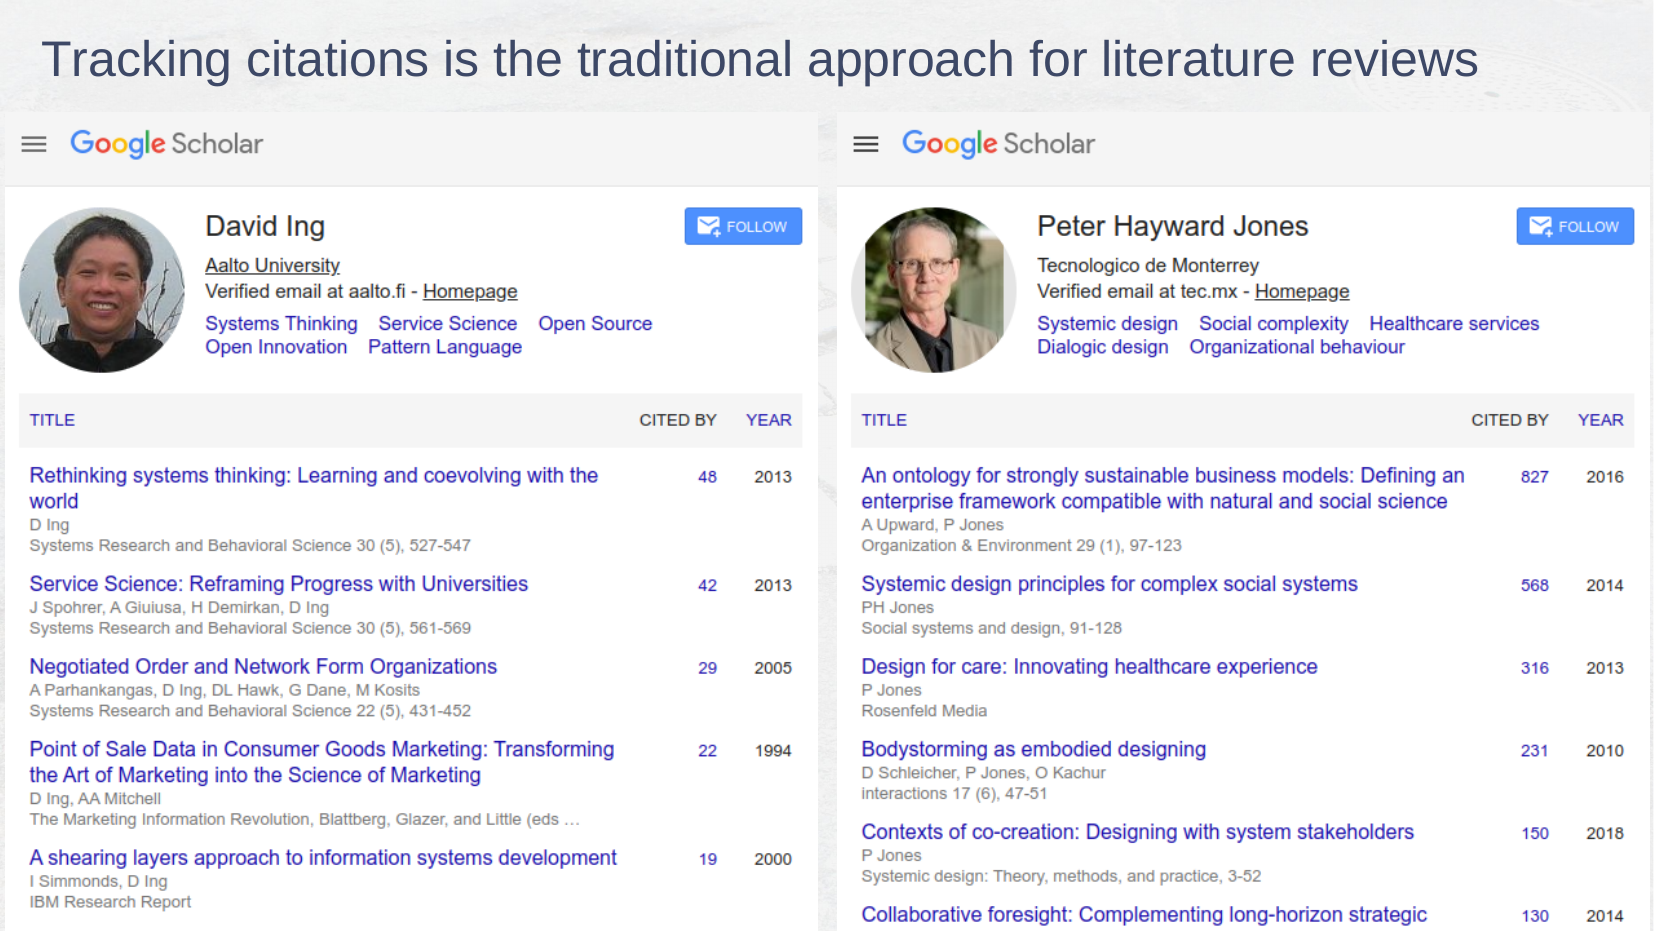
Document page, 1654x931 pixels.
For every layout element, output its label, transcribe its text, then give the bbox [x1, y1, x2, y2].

title Tracking citations is the traditional approach for literature reviews [41, 30, 1613, 126]
picture [0, 0, 1654, 931]
